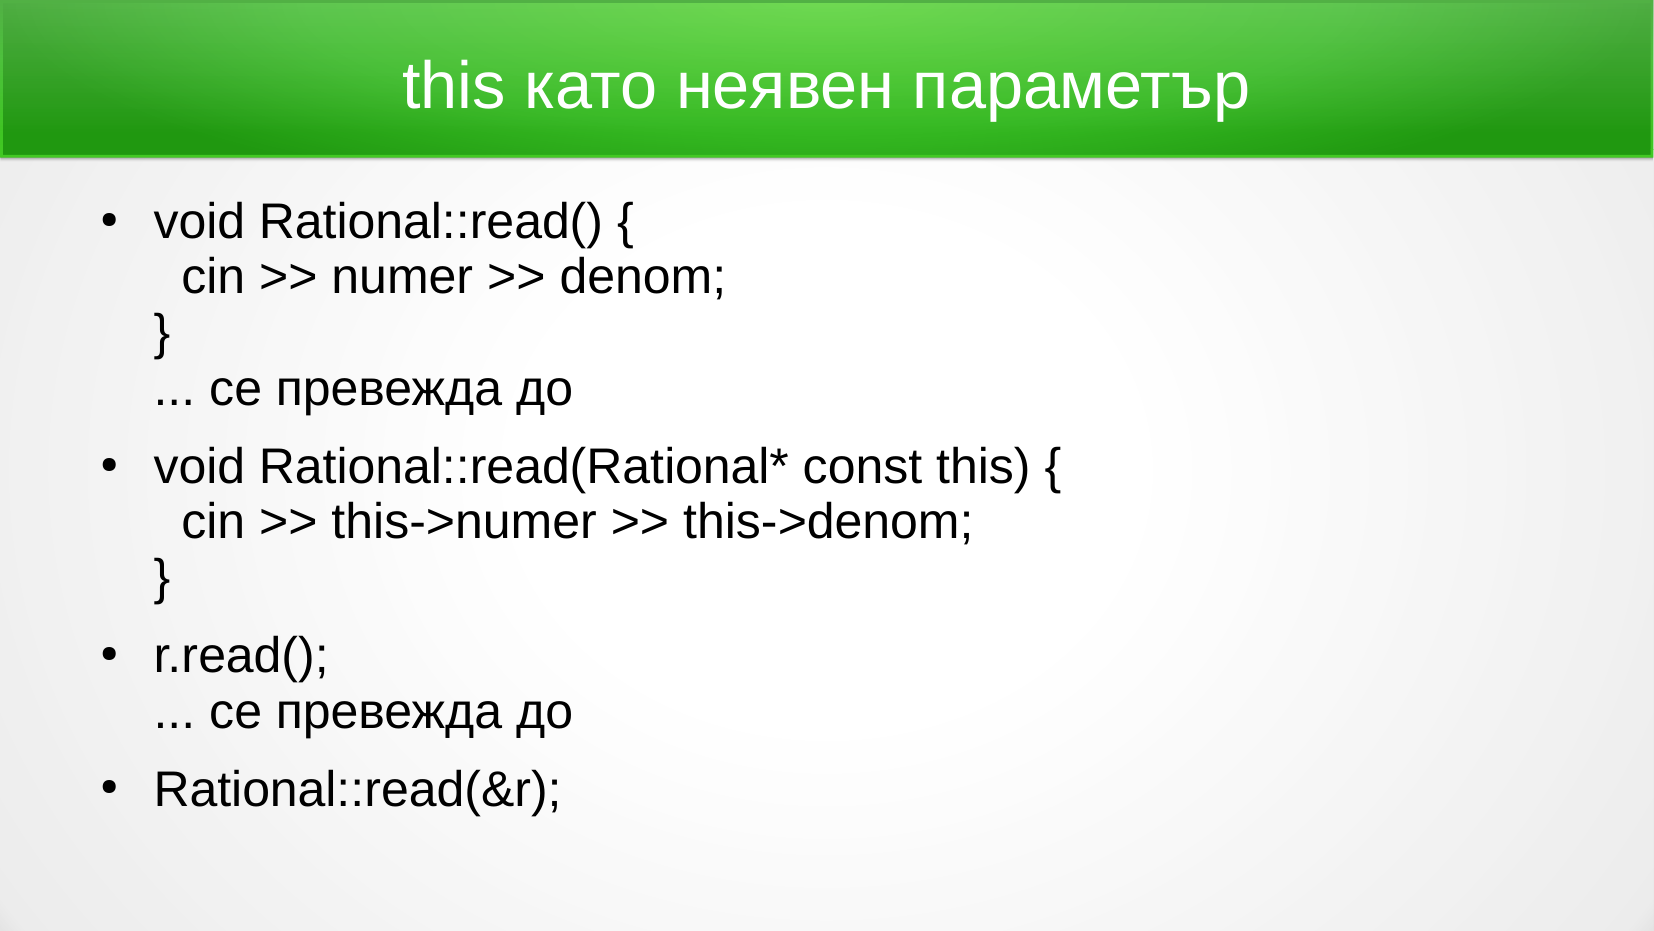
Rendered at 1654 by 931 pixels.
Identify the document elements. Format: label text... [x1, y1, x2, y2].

list void Rational::read() { cin >> numer >> denom; } ... се превежда до void Rational::read(Rational* const this) { cin >> this->numer >> this->denom; } r.read(); ... се превежда до Rational::read(&r); [82, 192, 1538, 886]
title this като неявен параметър [82, 37, 1571, 135]
